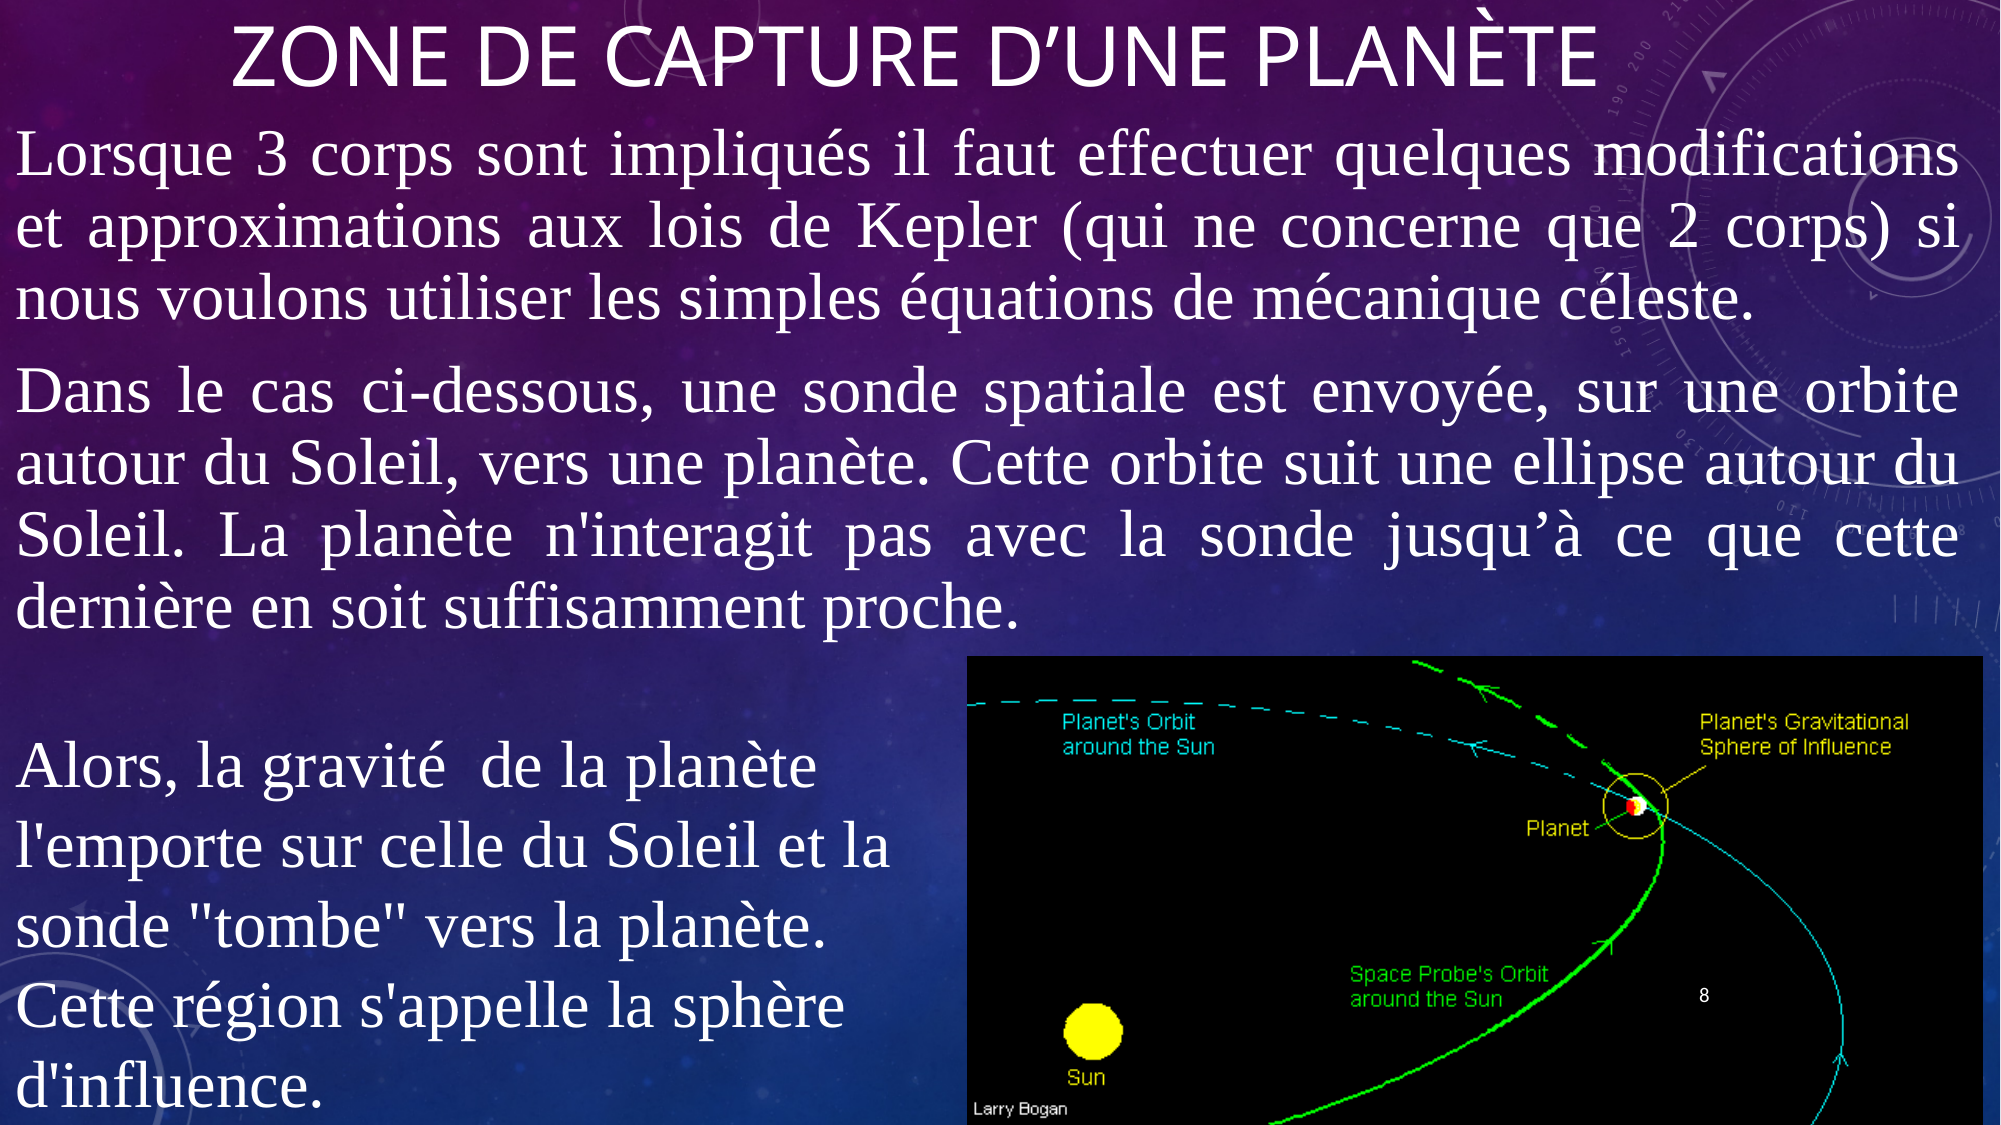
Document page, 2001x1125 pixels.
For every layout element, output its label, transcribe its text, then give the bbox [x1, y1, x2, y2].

list Lorsque 3 corps sont impliqués il faut effectuer quelques modifications et approximations aux lois de Kepler (qui ne concerne que 2 corps) si nous voulons utiliser les simples équations de mécanique céleste. Dans le cas ci-dessous, une sonde spatiale est envoyée, sur une orbite autour du Soleil, vers une planète. Cette orbite suit une ellipse autour du Soleil. La planète n'interagit pas avec la sonde jusqu’à ce que cette dernière en soit suffisamment proche. [0, 86, 1983, 675]
text_box Alors, la gravité de la planète l'emporte sur celle du Soleil et la sonde "tombe" vers la planète. Cette région s'appelle la sphère d'influence. [0, 712, 968, 1125]
title Zone de capture d’une planète [215, 0, 2000, 101]
picture [967, 656, 1983, 1125]
text_box [1684, 963, 1775, 1026]
